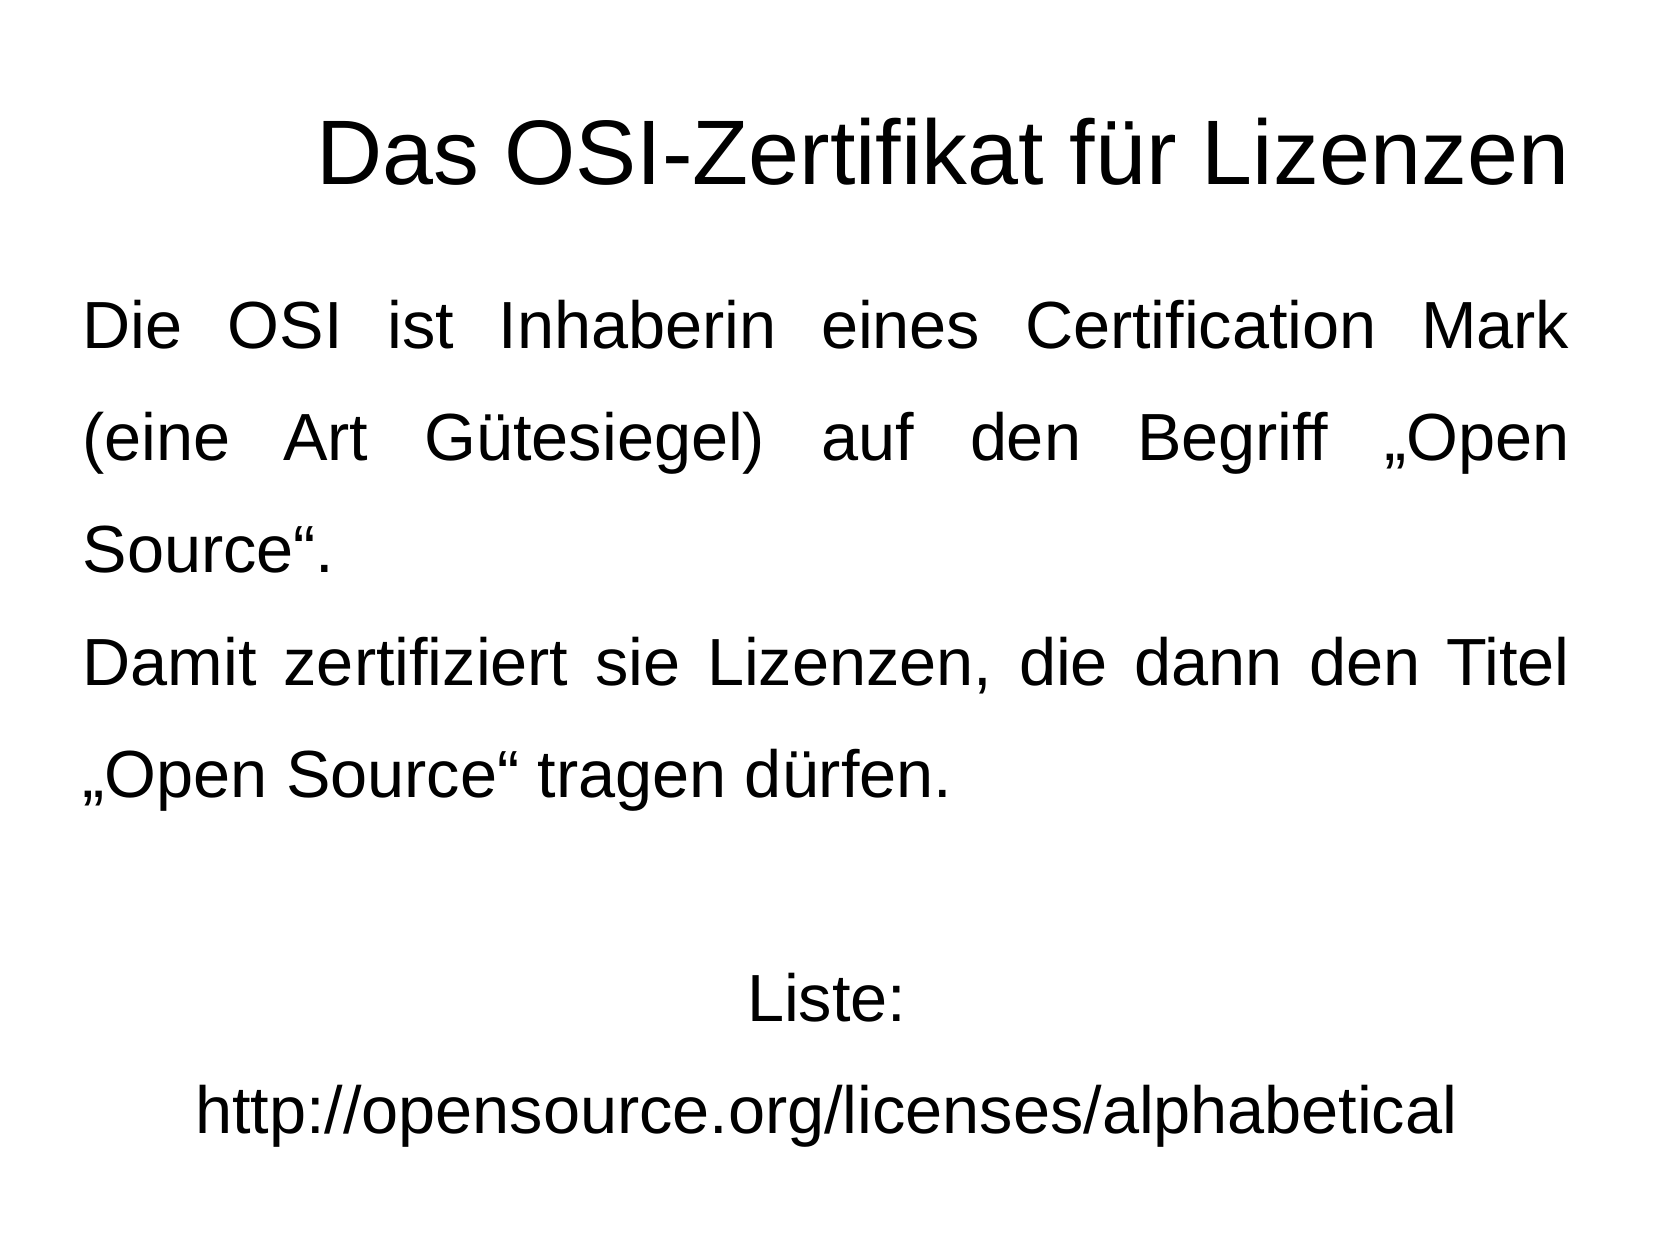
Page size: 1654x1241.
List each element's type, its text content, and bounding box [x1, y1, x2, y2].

subtitle Die OSI ist Inhaberin eines Certification Mark (eine Art Gütesiegel) auf den Begriff „Open Source“. Damit zertifiziert sie Lizenzen, die dann den Titel „Open Source“ tragen dürfen. Liste: http://opensource.org/licenses/alphabetical [82, 269, 1571, 1130]
title Das OSI-Zertifikat für Lizenzen [82, 49, 1571, 257]
